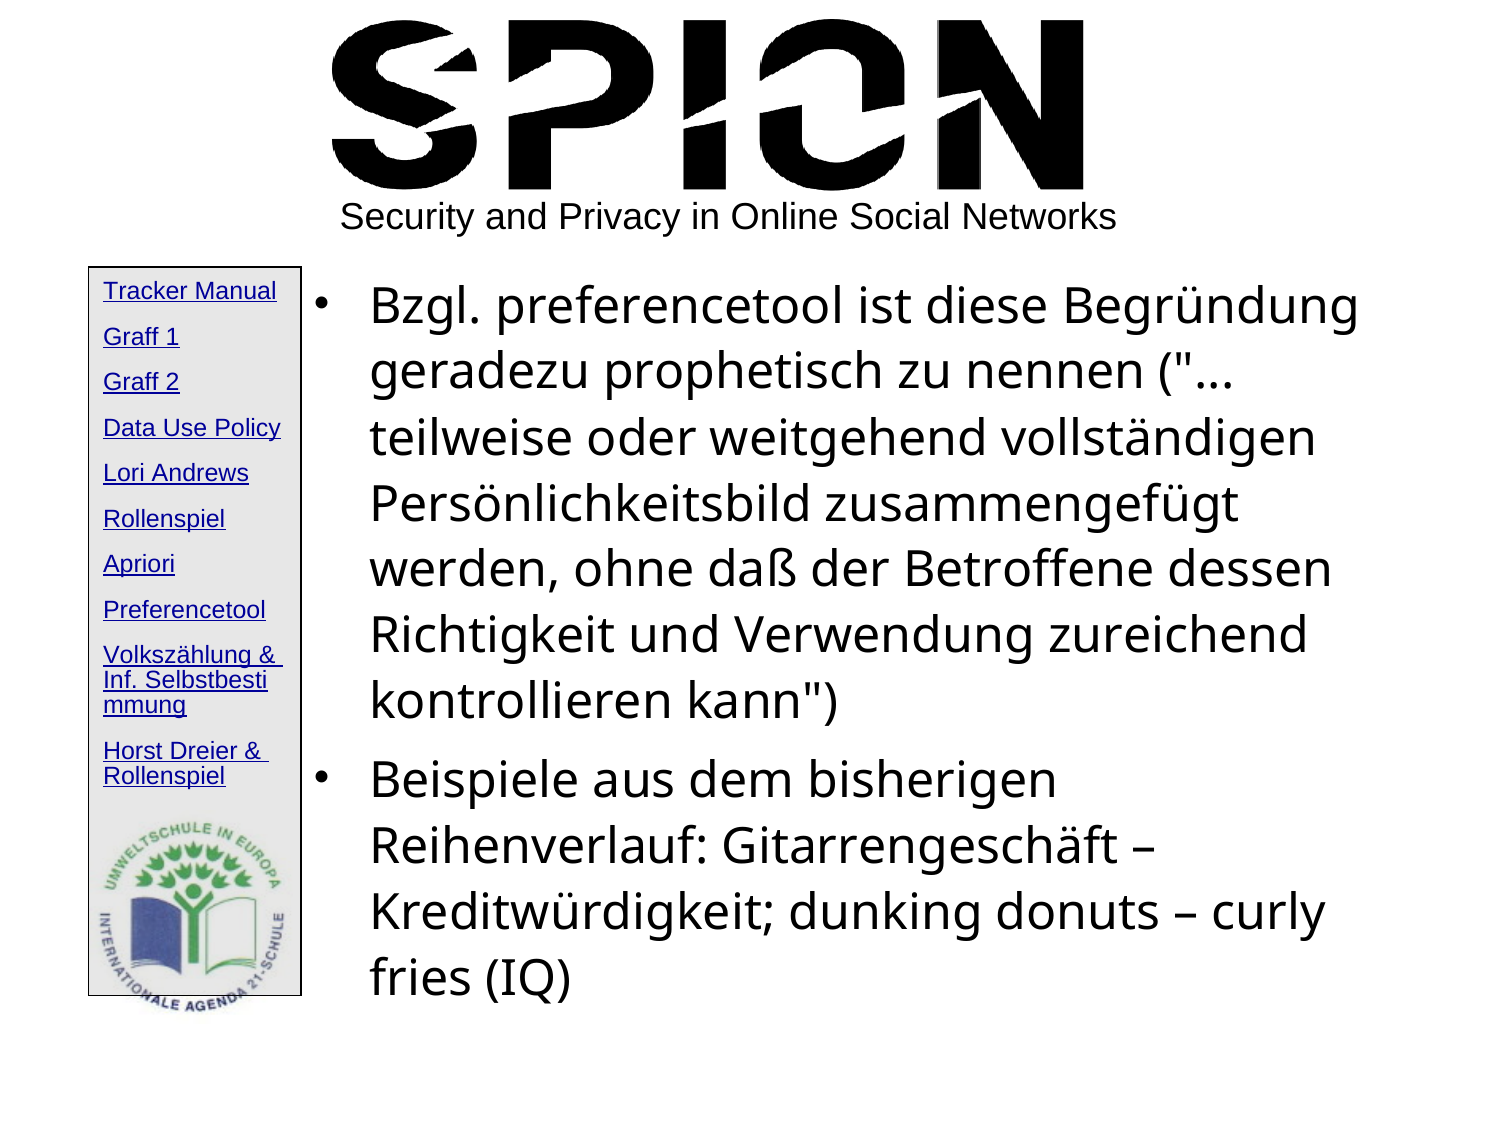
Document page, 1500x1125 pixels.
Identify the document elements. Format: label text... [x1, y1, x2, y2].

picture [324, 0, 1093, 208]
list Bzgl. preferencetool ist diese Begründung geradezu prophetisch zu nennen ("... teilweise oder weitgehend vollständigen Persönlichkeitsbild zusammengefügt werden, ohne daß der Betroffene dessen Richtigkeit und Verwendung zureichend kontrollieren kann") Beispiele aus dem bisherigen Reihenverlauf: Gitarrengeschäft – Kreditwürdigkeit; dunking donuts – curly fries (IQ) [312, 267, 1411, 1026]
picture [88, 996, 293, 1024]
